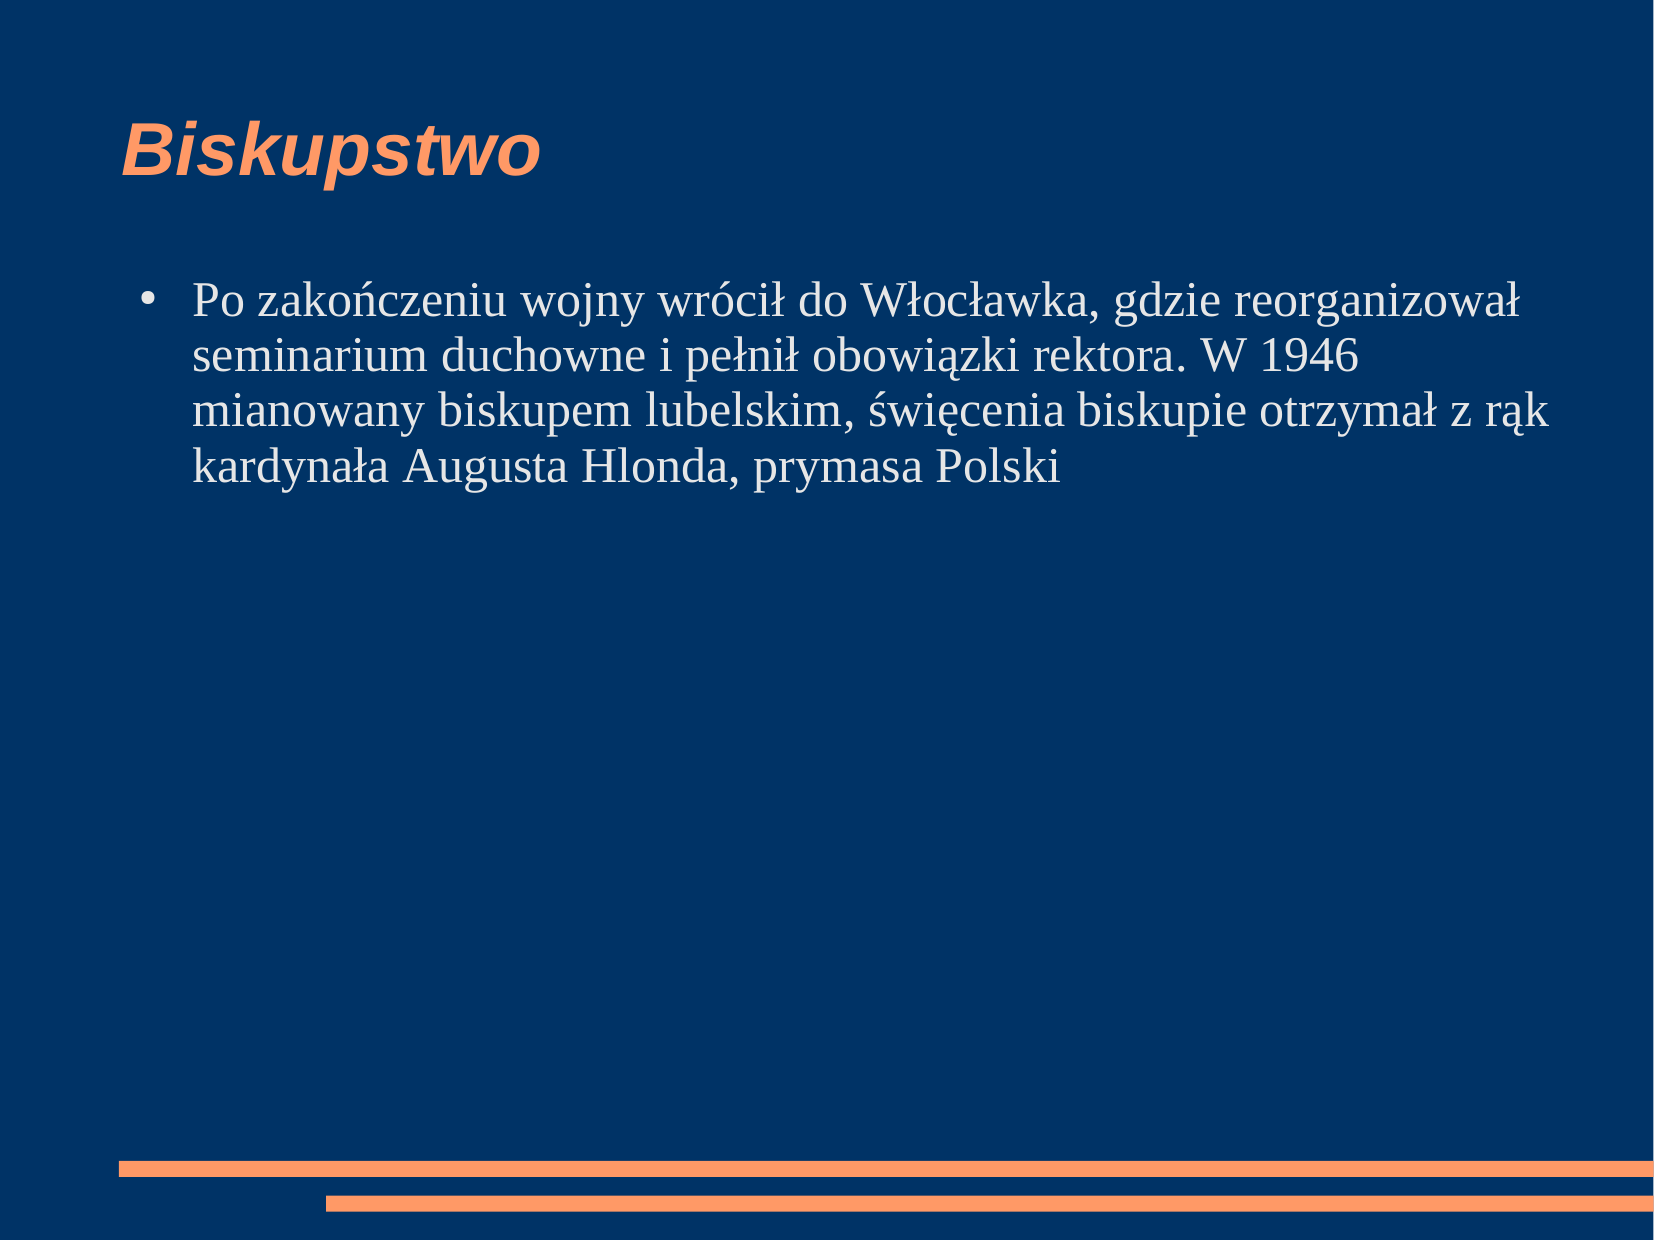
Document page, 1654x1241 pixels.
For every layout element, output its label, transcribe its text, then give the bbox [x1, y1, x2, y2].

title Biskupstwo [121, 46, 1534, 254]
list Po zakończeniu wojny wrócił do Włocławka, gdzie reorganizował seminarium duchowne i pełnił obowiązki rektora. W 1946 mianowany biskupem lubelskim, święcenia biskupie otrzymał z rąk kardynała Augusta Hlonda, prymasa Polski [121, 271, 1560, 1132]
